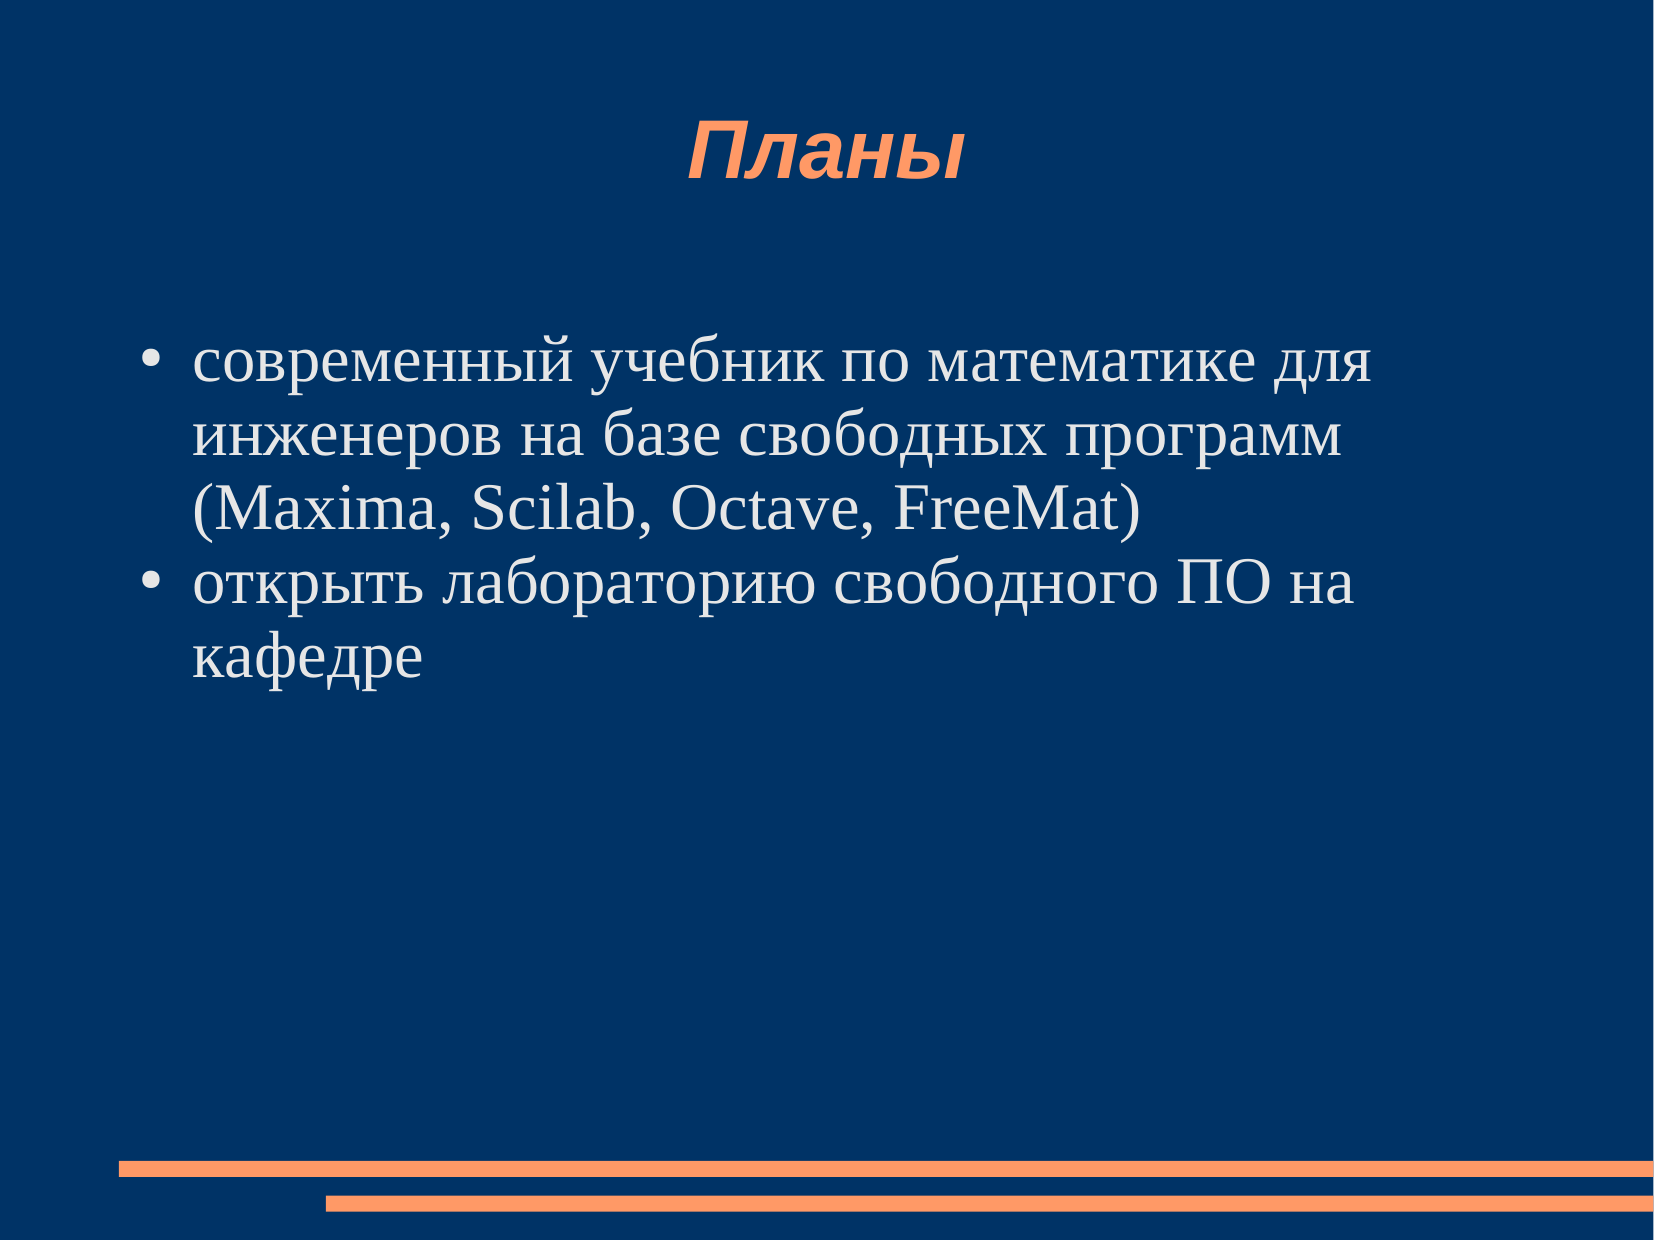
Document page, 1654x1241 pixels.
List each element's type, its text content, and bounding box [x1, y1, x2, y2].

title Планы [121, 53, 1534, 247]
list современный учебник по математике для инженеров на базе свободных программ (Maxima, Scilab, Octave, FreeMat) открыть лабораторию свободного ПО на кафедре [121, 322, 1561, 1126]
